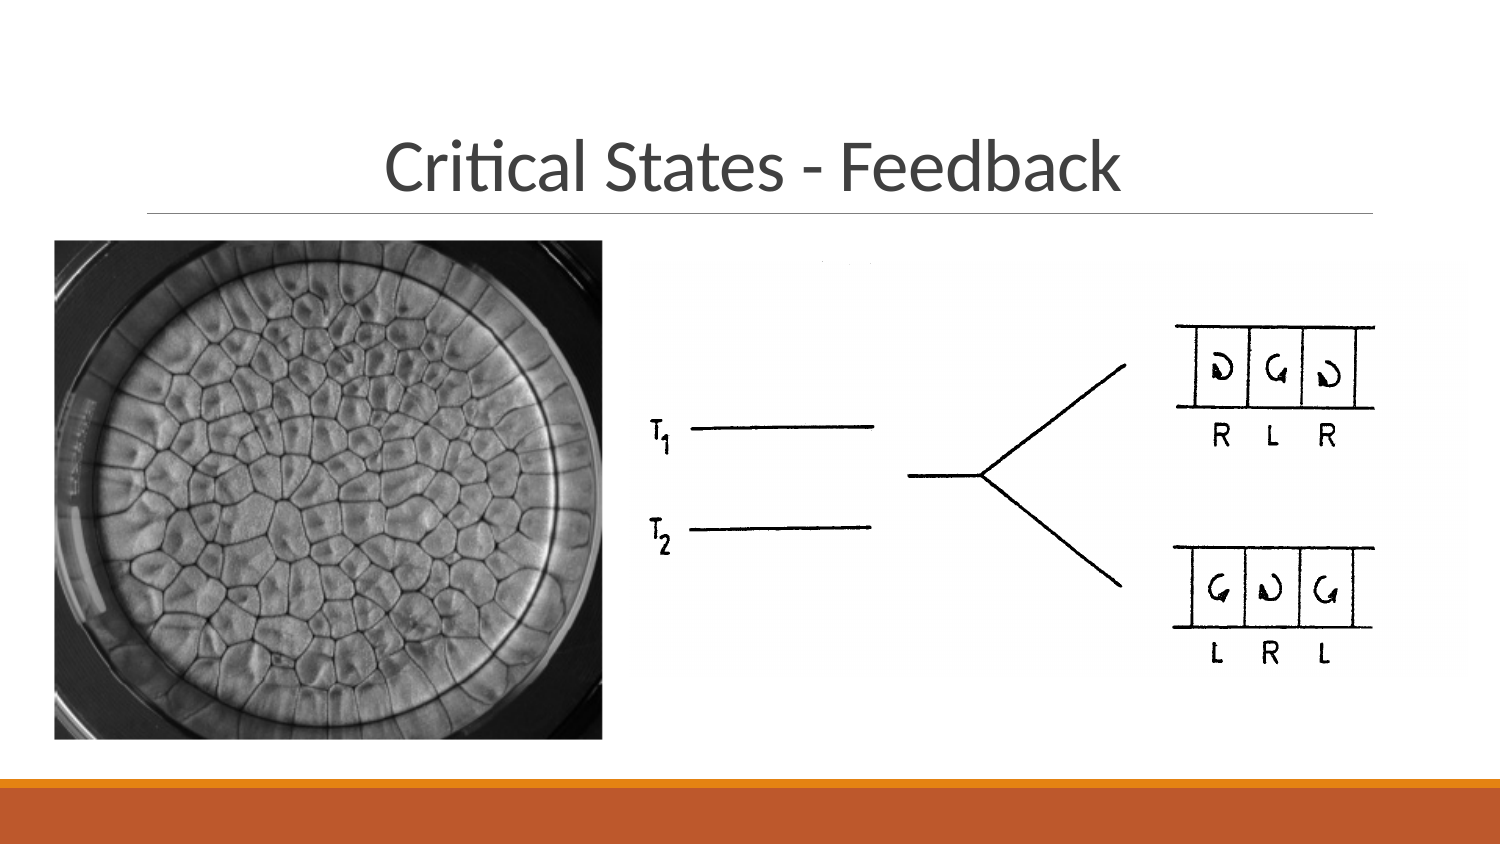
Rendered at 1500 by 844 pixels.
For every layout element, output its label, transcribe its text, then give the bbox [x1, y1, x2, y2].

picture [629, 261, 1468, 677]
picture [50, 236, 615, 754]
title Critical States - Feedback [134, 35, 1373, 214]
